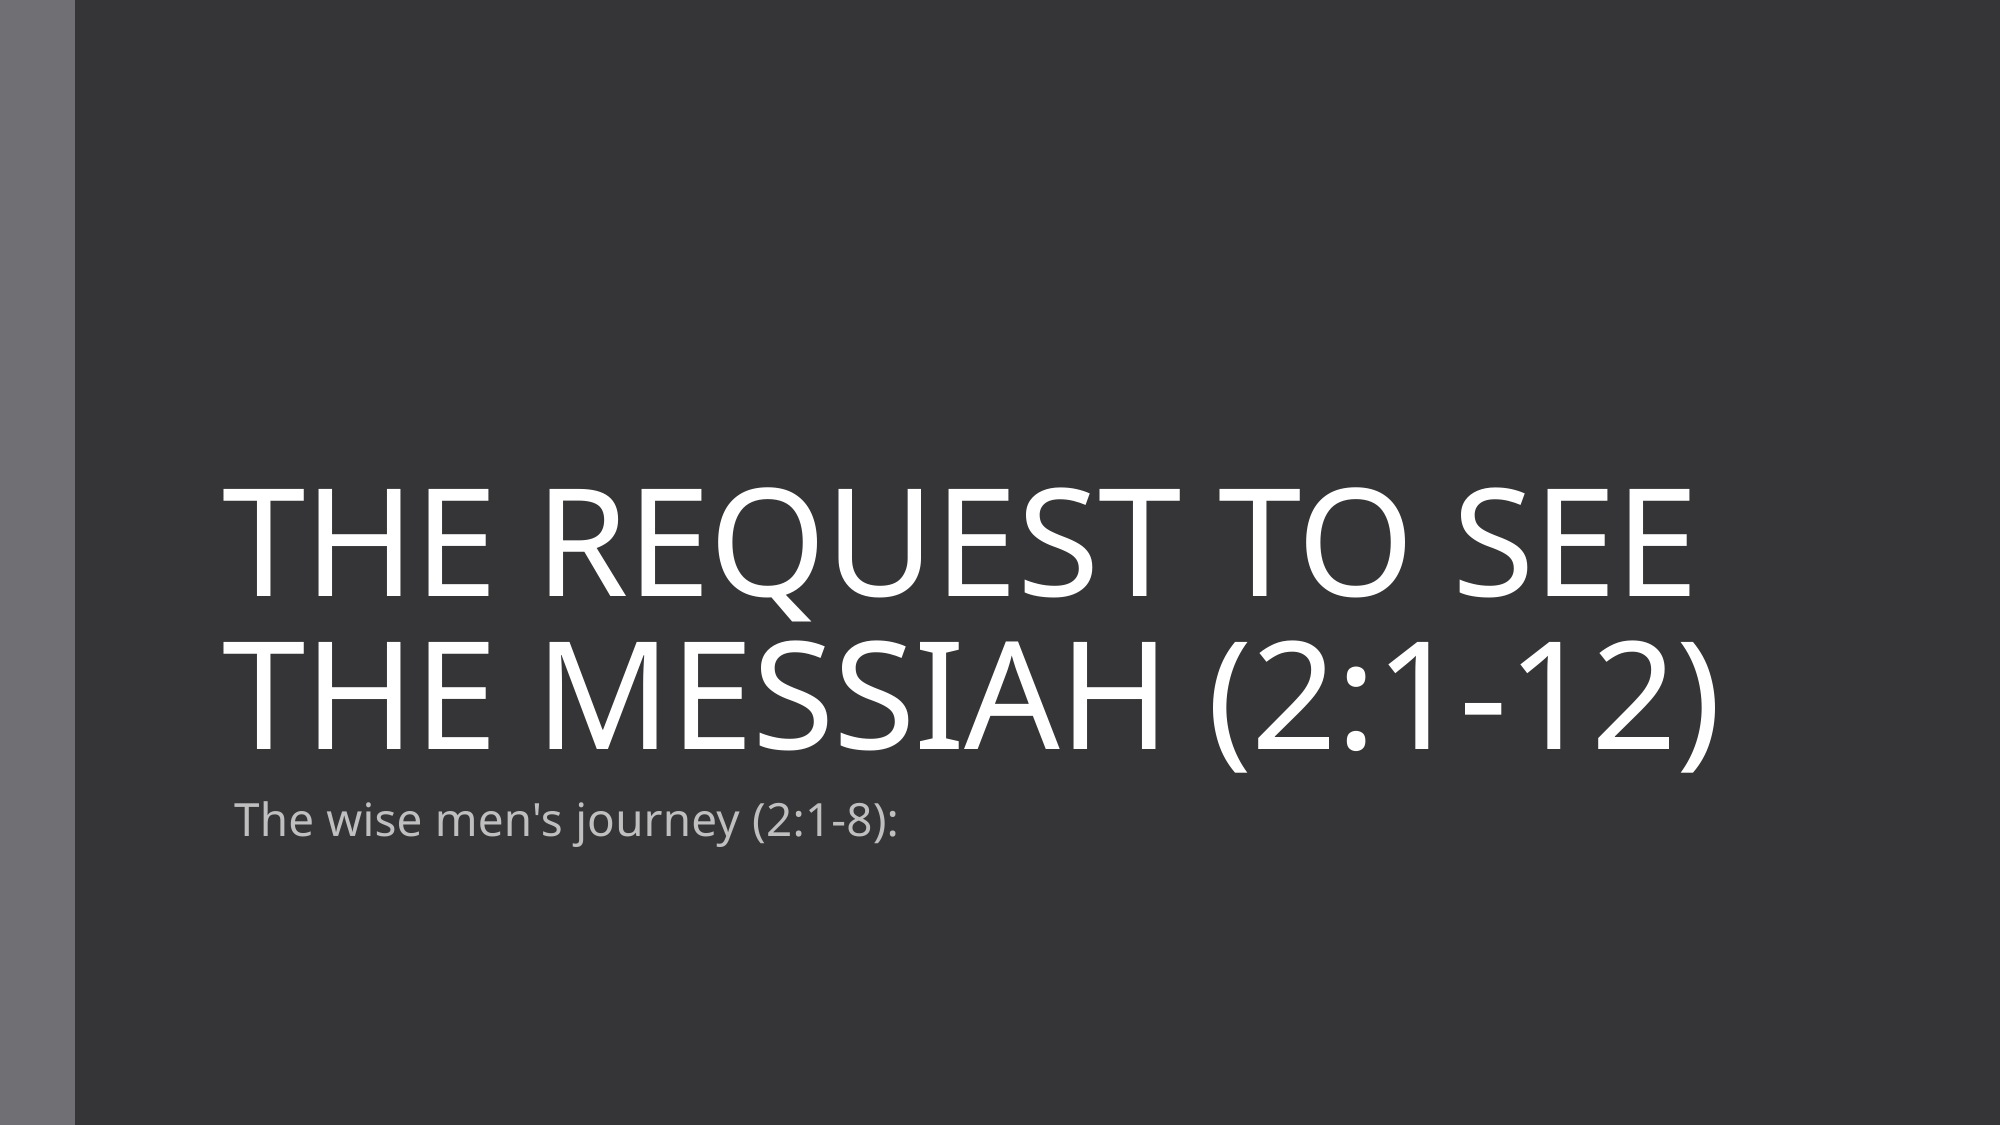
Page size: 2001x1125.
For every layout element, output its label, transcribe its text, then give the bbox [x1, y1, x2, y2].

title THE REQUEST TO SEE THE MESSIAH (2:1-12) [206, 124, 1752, 787]
subtitle The wise men's journey (2:1-8): [206, 787, 1752, 1066]
